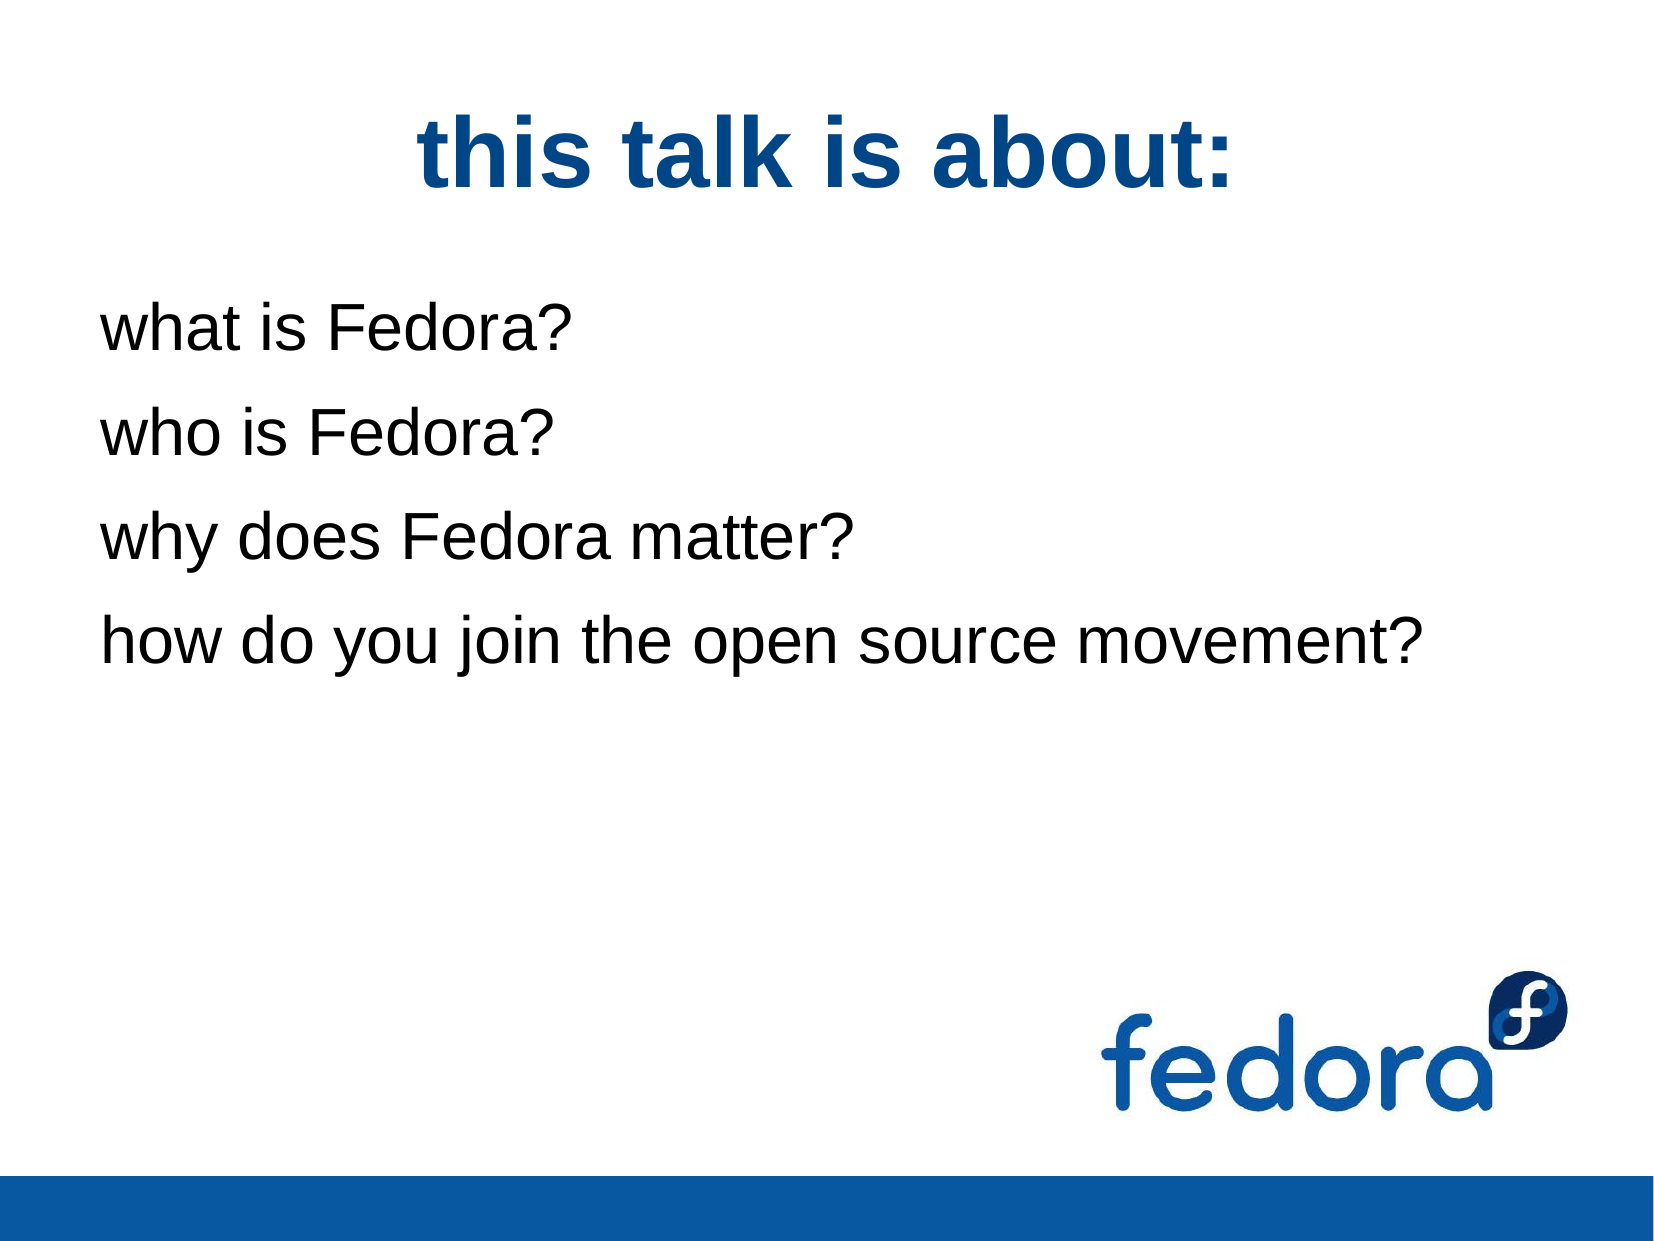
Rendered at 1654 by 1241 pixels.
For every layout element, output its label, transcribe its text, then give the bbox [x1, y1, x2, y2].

title this talk is about: [82, 49, 1571, 257]
list what is Fedora? who is Fedora? why does Fedora matter? how do you join the open source movement? [82, 290, 1571, 762]
picture [1087, 958, 1576, 1125]
picture [0, 1176, 1654, 1241]
